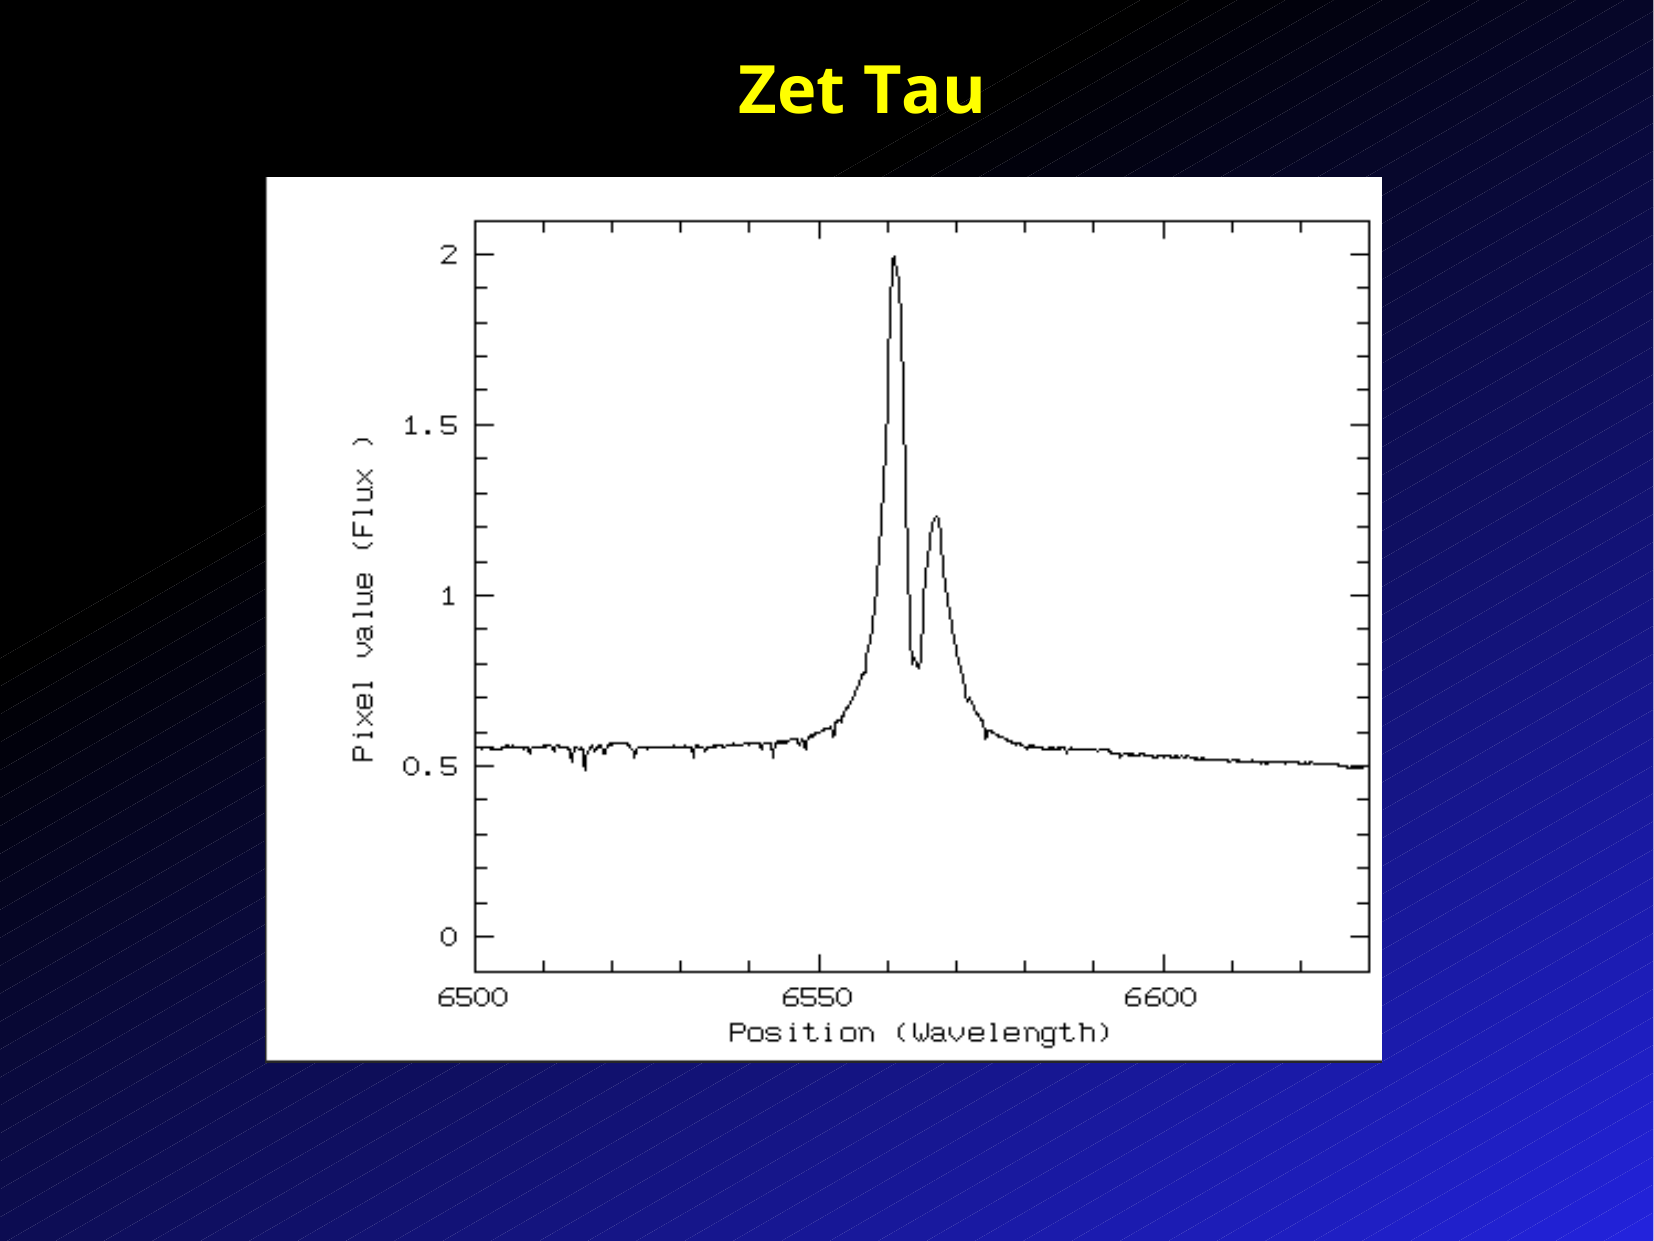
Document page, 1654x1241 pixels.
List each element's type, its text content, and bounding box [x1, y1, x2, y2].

picture [265, 177, 1382, 1063]
title Zet Tau [118, 27, 1607, 148]
